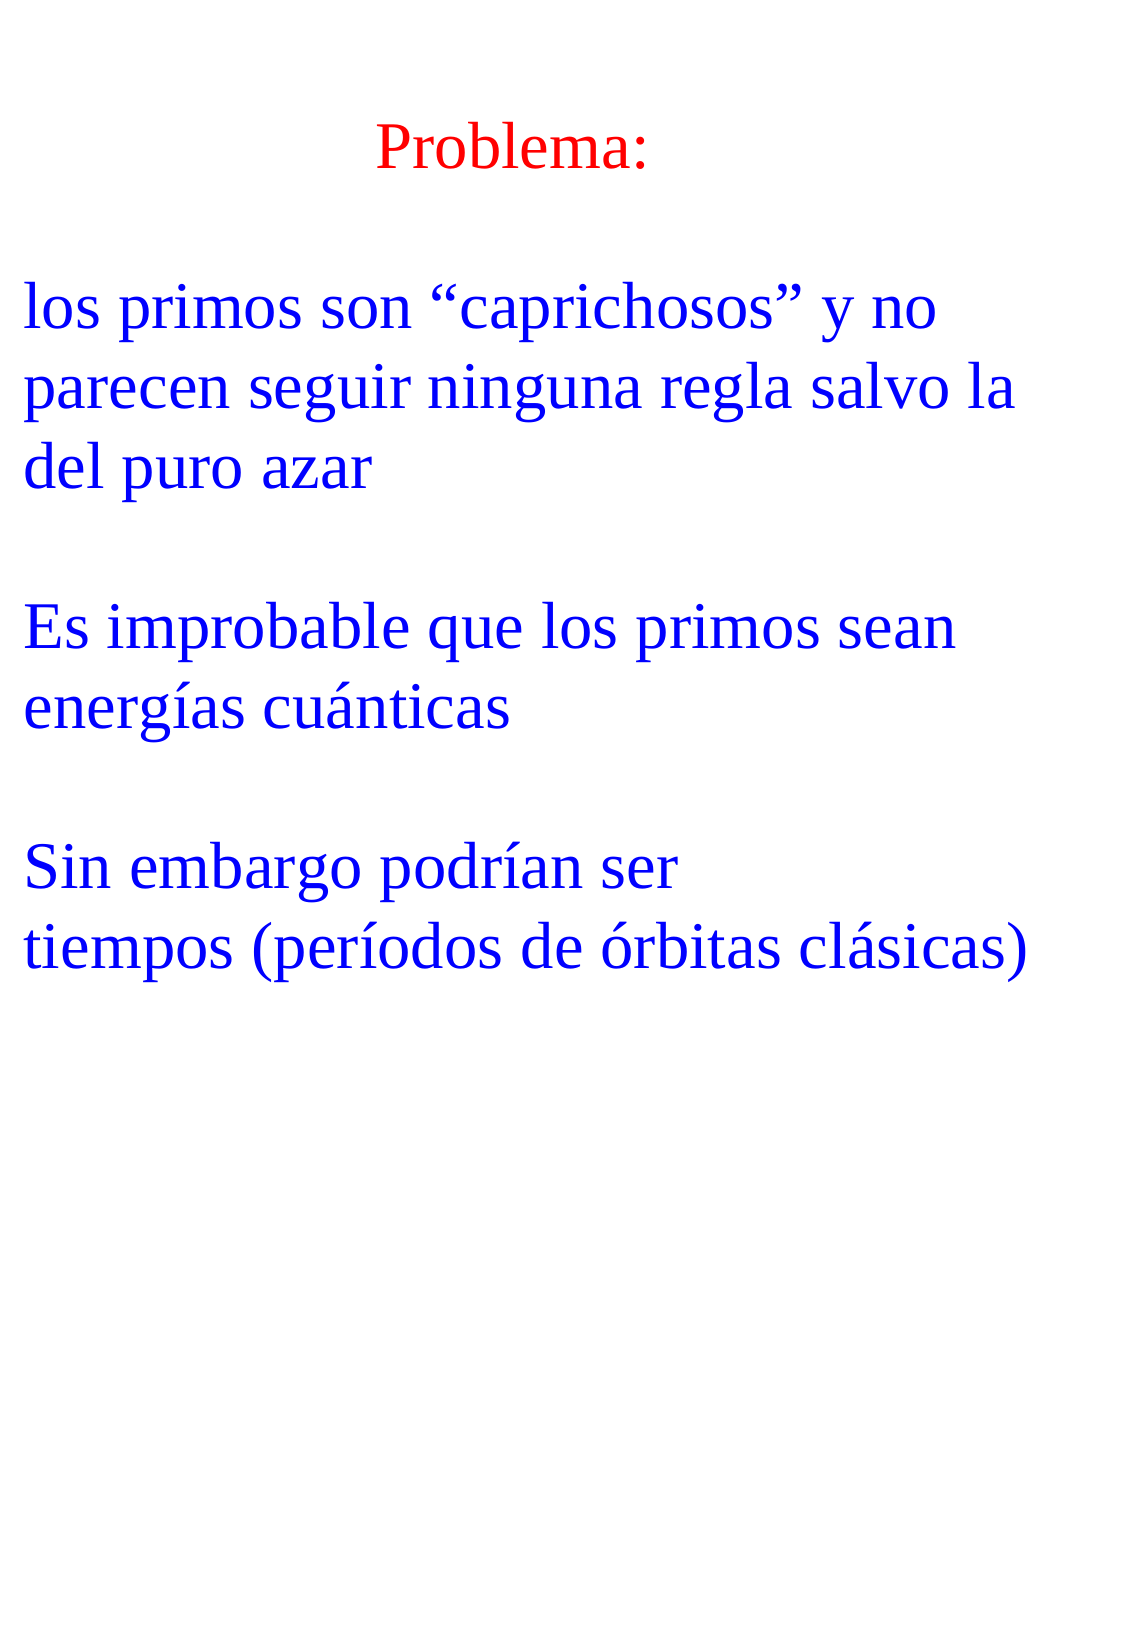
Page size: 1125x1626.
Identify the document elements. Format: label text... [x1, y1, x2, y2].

text_box Problema: los primos son “caprichosos” y no parecen seguir ninguna regla salvo la del puro azar Es improbable que los primos sean energías cuánticas Sin embargo podrían ser tiempos (períodos de órbitas clásicas) [8, 94, 1125, 989]
